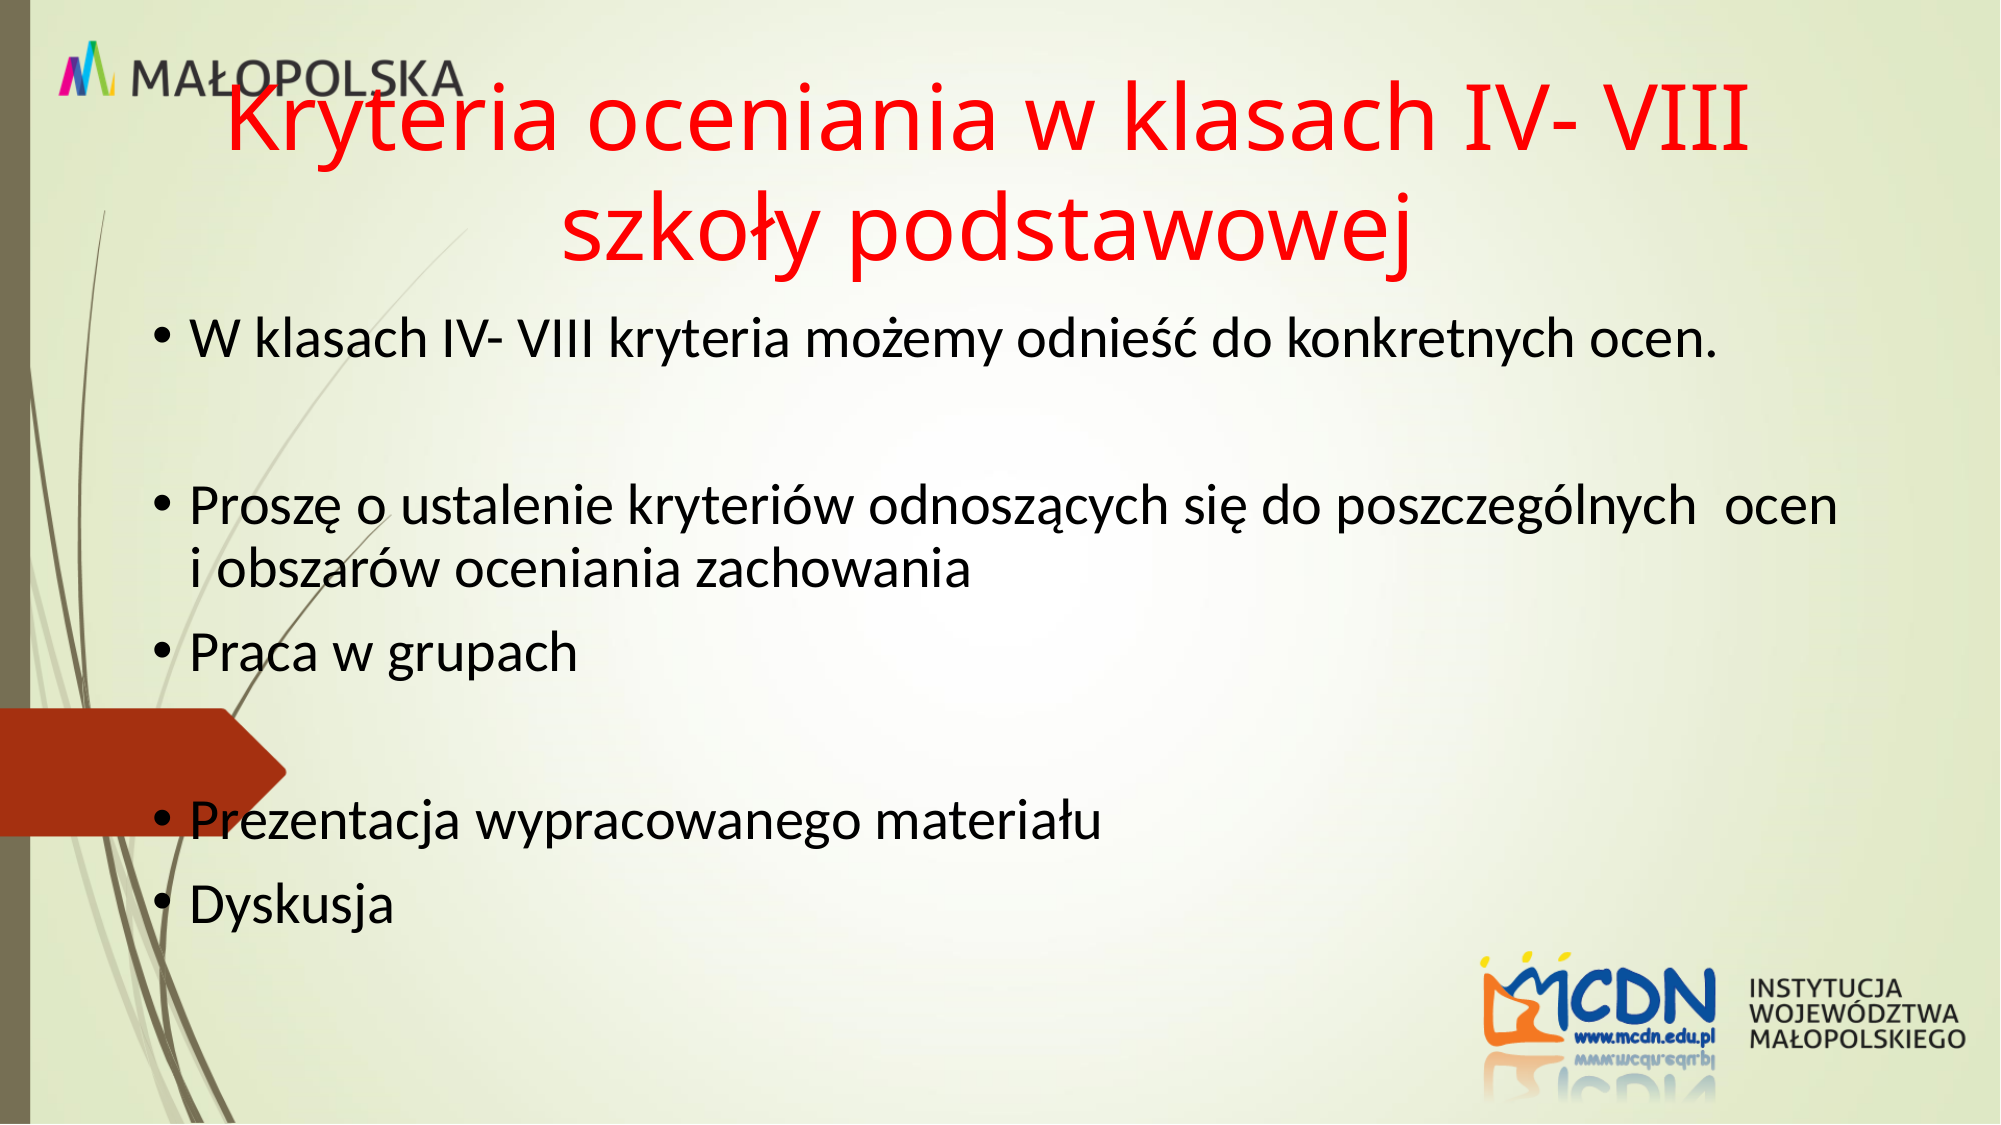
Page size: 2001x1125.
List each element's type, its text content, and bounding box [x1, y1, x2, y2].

picture [0, 0, 2001, 1125]
title Kryteria oceniania w klasach IV- VIII szkoły podstawowej [137, 59, 1863, 278]
list W klasach IV- VIII kryteria możemy odnieść do konkretnych ocen. Proszę o ustalenie kryteriów odnoszących się do poszczególnych ocen i obszarów oceniania zachowania Praca w grupach Prezentacja wypracowanego materiału Dyskusja [137, 299, 1863, 1014]
